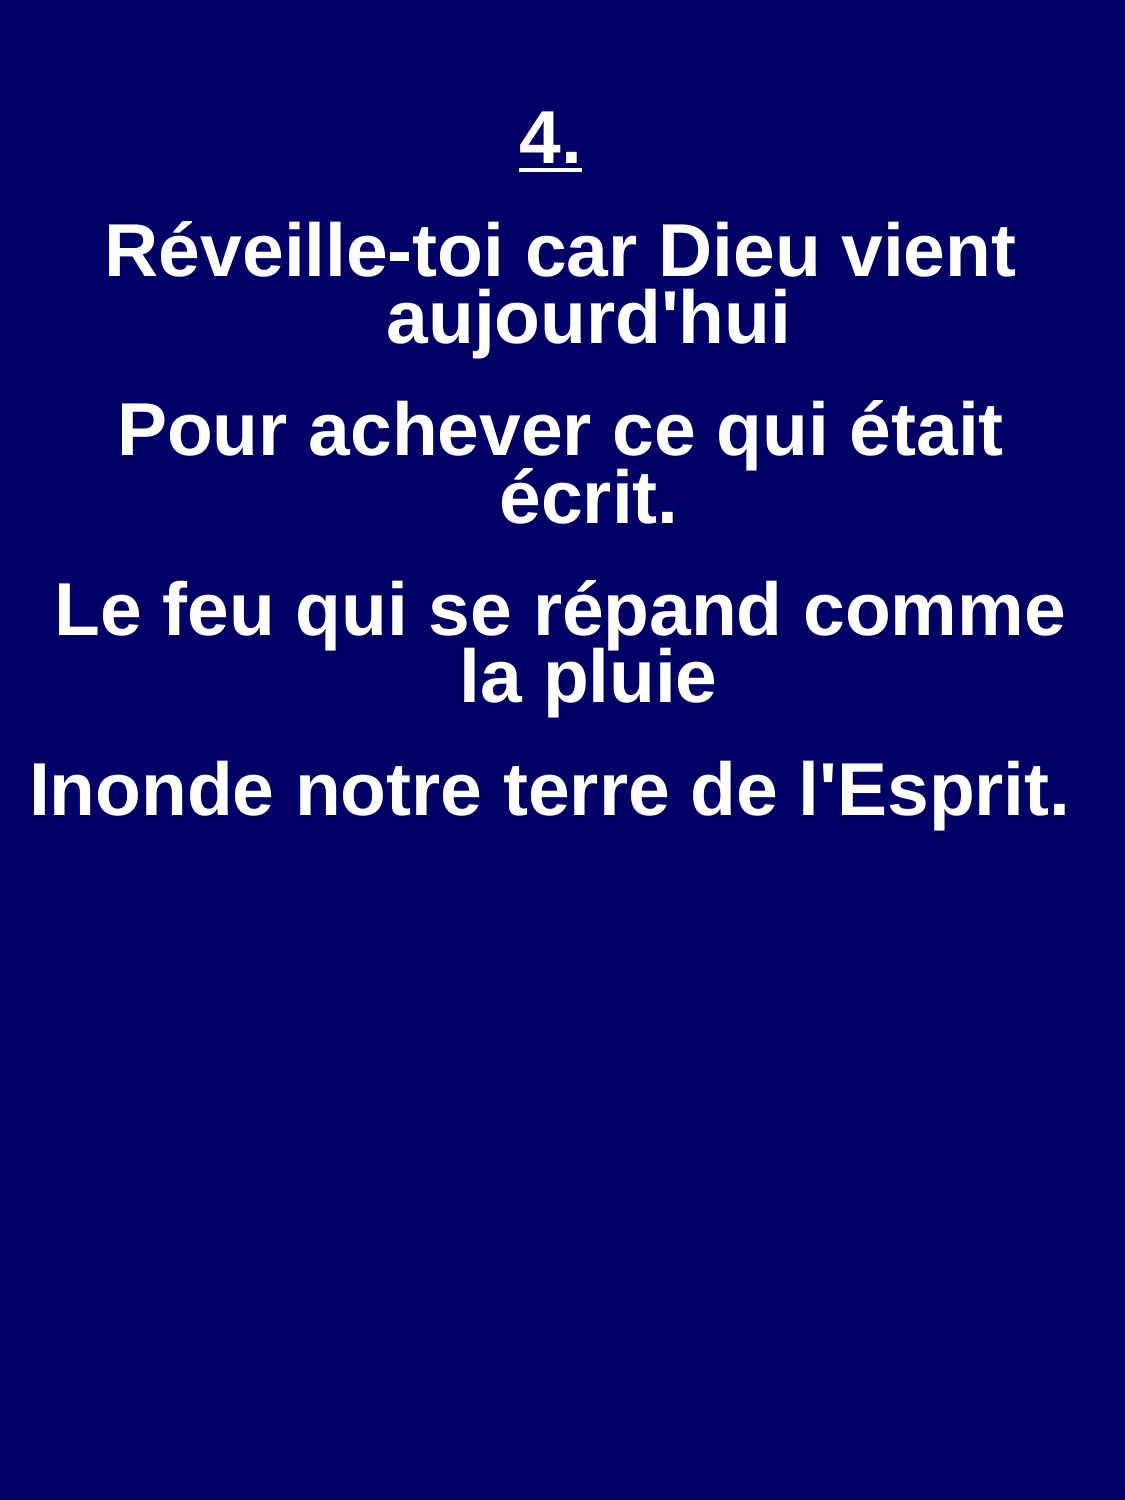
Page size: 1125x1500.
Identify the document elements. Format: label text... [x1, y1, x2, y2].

text_box 4. Réveille-toi car Dieu vient aujourd'hui Pour achever ce qui était écrit. Le feu qui se répand comme la pluie Inonde notre terre de l'Esprit. [11, 35, 1111, 1441]
